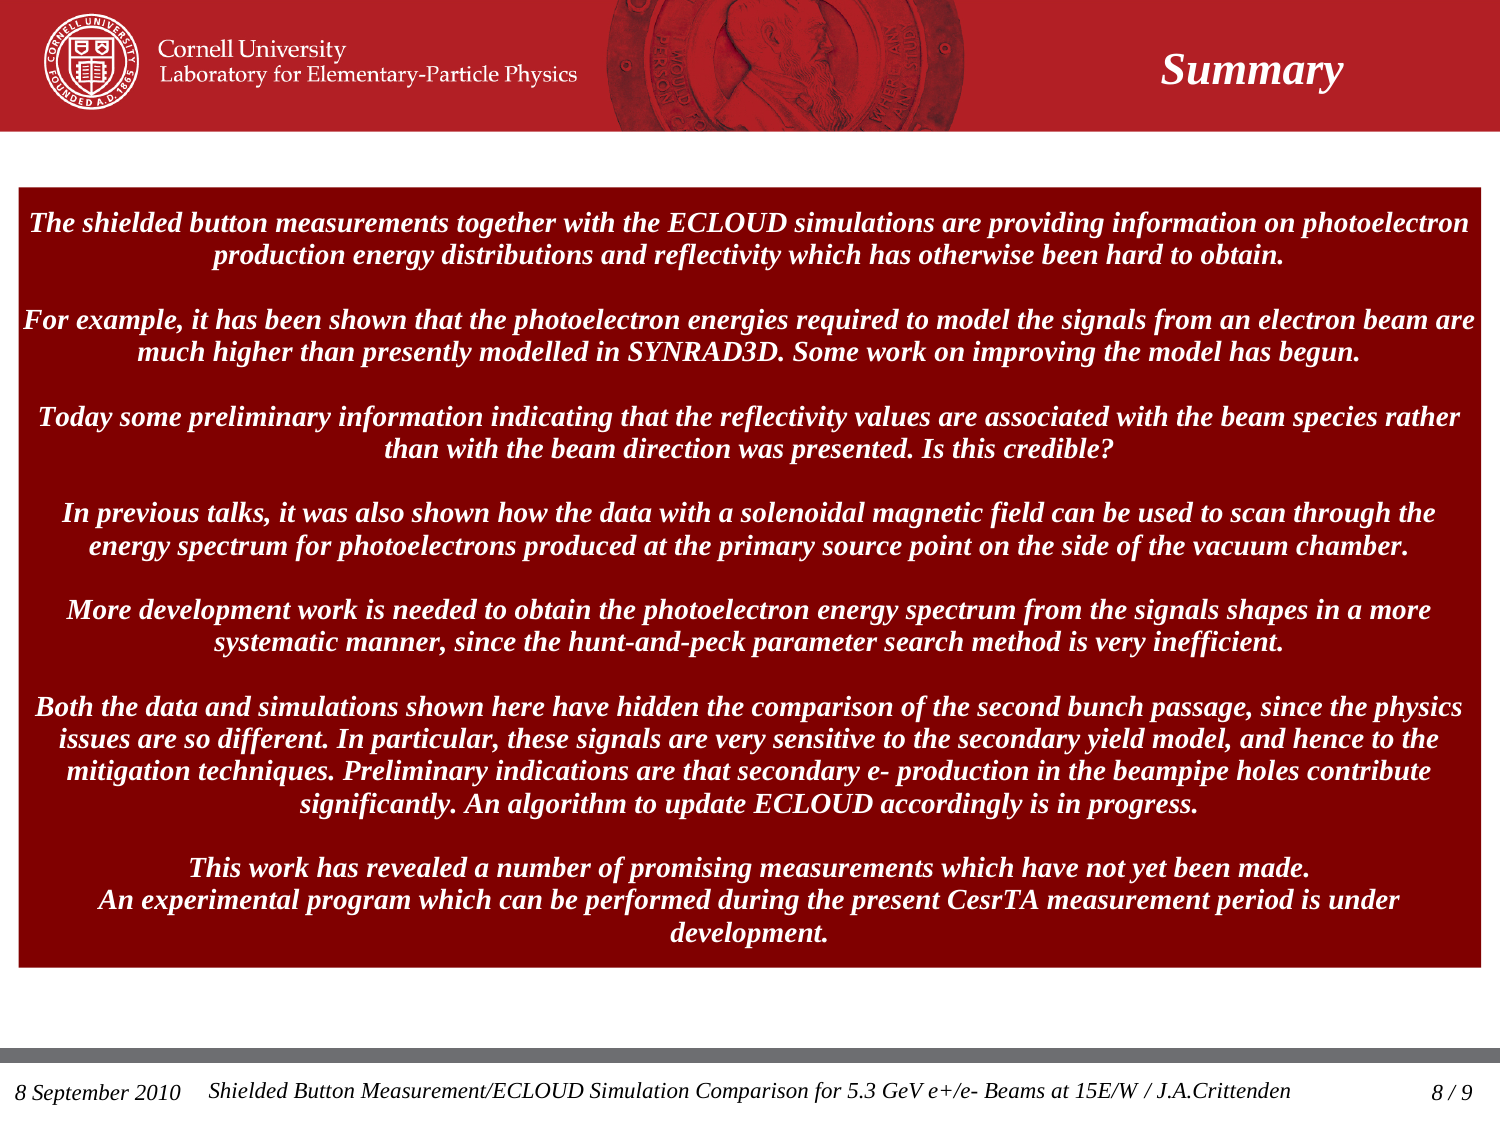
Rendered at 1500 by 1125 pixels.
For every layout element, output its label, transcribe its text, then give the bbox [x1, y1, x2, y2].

title Summary [1012, 12, 1492, 126]
text_box The shielded button measurements together with the ECLOUD simulations are providing information on photoelectron production energy distributions and reflectivity which has otherwise been hard to obtain. For example, it has been shown that the photoelectron energies required to model the signals from an electron beam are much higher than presently modelled in SYNRAD3D. Some work on improving the model has begun. Today some preliminary information indicating that the reflectivity values are associated with the beam species rather than with the beam direction was presented. Is this credible? In previous talks, it was also shown how the data with a solenoidal magnetic field can be used to scan through the energy spectrum for photoelectrons produced at the primary source point on the side of the vacuum chamber. More development work is needed to obtain the photoelectron energy spectrum from the signals shapes in a more systematic manner, since the hunt-and-peck parameter search method is very inefficient. Both the data and simulations shown here have hidden the comparison of the second bunch passage, since the physics issues are so different. In particular, these signals are very sensitive to the secondary yield model, and hence to the mitigation techniques. Preliminary indications are that secondary e- production in the beampipe holes contribute significantly. An algorithm to update ECLOUD accordingly is in progress. This work has revealed a number of promising measurements which have not yet been made. An experimental program which can be performed during the present CesrTA measurement period is under development. [18, 187, 1482, 968]
picture [0, 0, 1500, 132]
